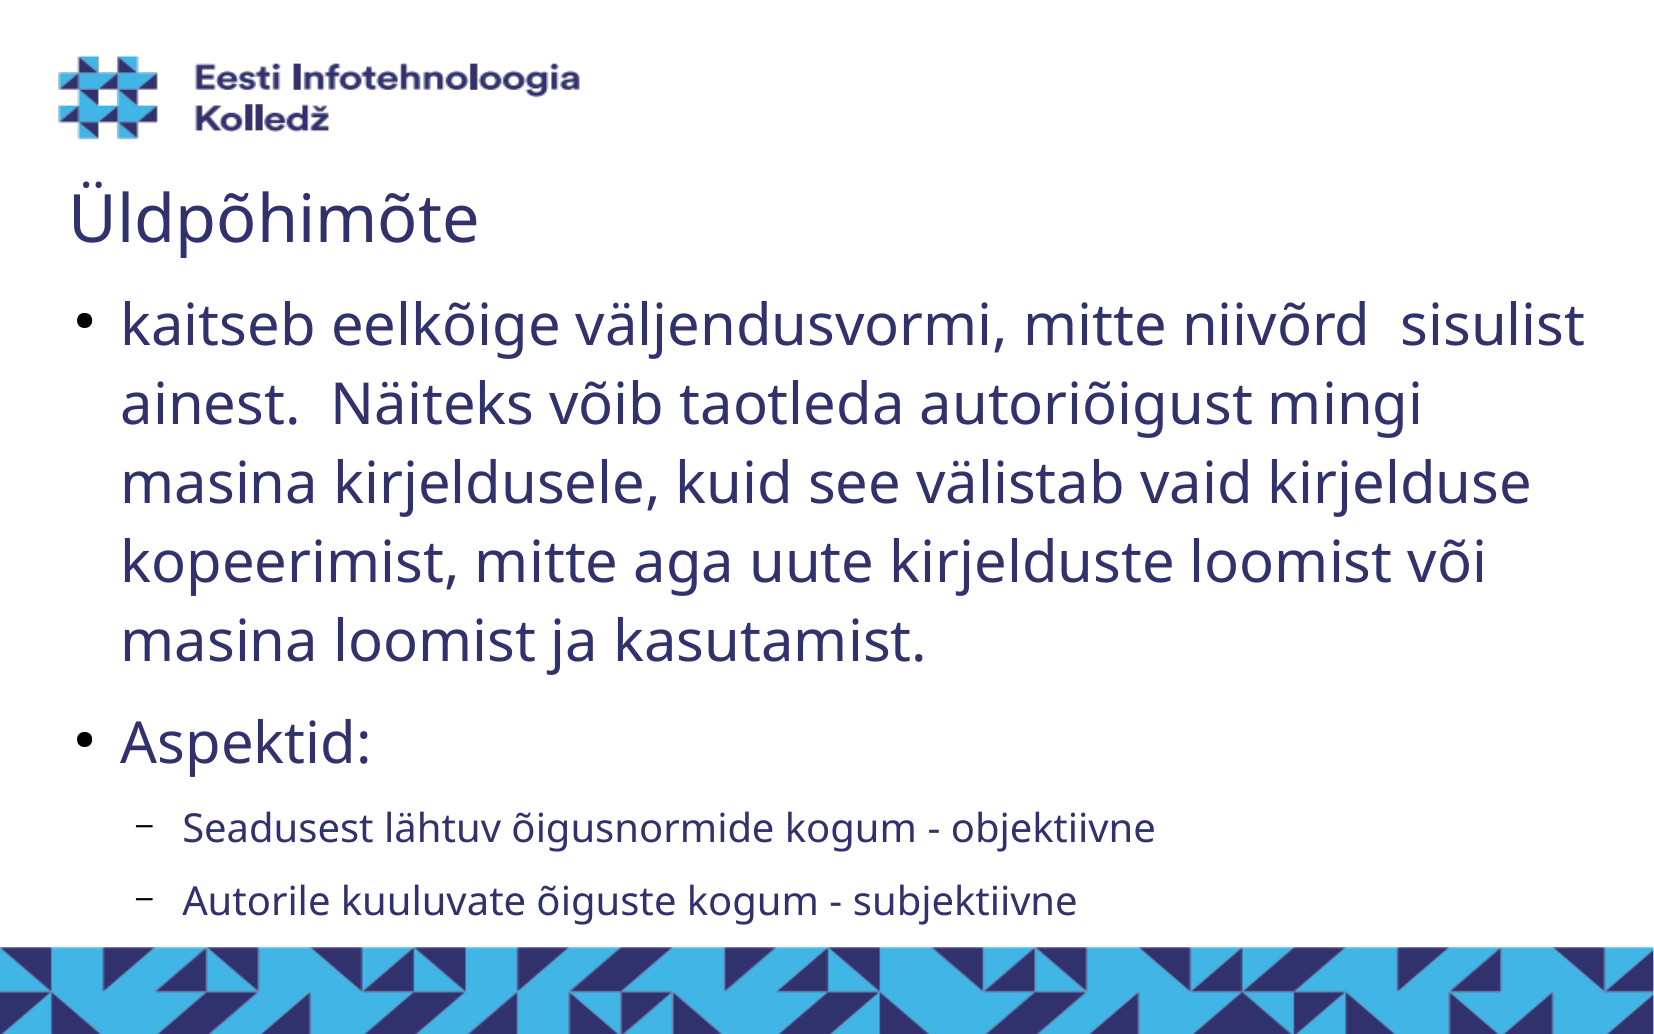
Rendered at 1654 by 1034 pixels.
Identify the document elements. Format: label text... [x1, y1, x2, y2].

title Üldpõhimõte [68, 147, 1536, 283]
list kaitseb eelkõige väljendusvormi, mitte niivõrd sisulist ainest. Näiteks võib taotleda autoriõigust mingi masina kirjeldusele, kuid see välistab vaid kirjelduse kopeerimist, mitte aga uute kirjelduste loomist või masina loomist ja kasutamist. Aspektid: Seadusest lähtuv õigusnormide kogum - objektiivne Autorile kuuluvate õiguste kogum - subjektiivne [59, 283, 1595, 936]
